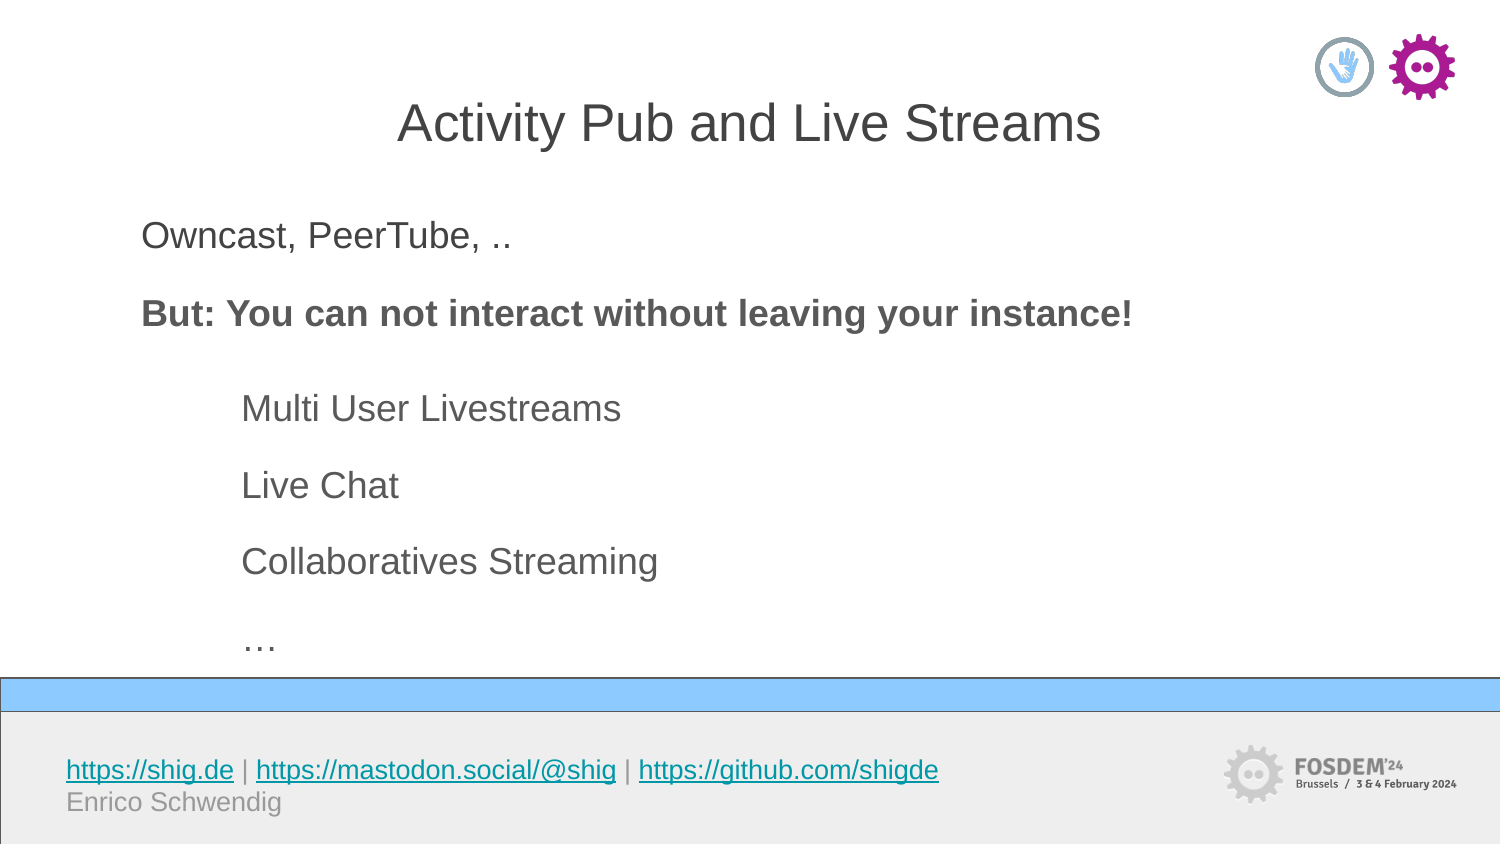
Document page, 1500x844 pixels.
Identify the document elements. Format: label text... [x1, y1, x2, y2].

title Activity Pub and Live Streams [0, 72, 1500, 167]
text_box Multi User Livestreams Live Chat Collaboratives Streaming … [151, 362, 1098, 625]
list Owncast, PeerTube, .. [51, 189, 1449, 750]
picture [1389, 34, 1455, 72]
picture [1217, 737, 1467, 814]
picture [1312, 34, 1377, 72]
text_box But: You can not interact without leaving your instance! [51, 267, 1245, 378]
